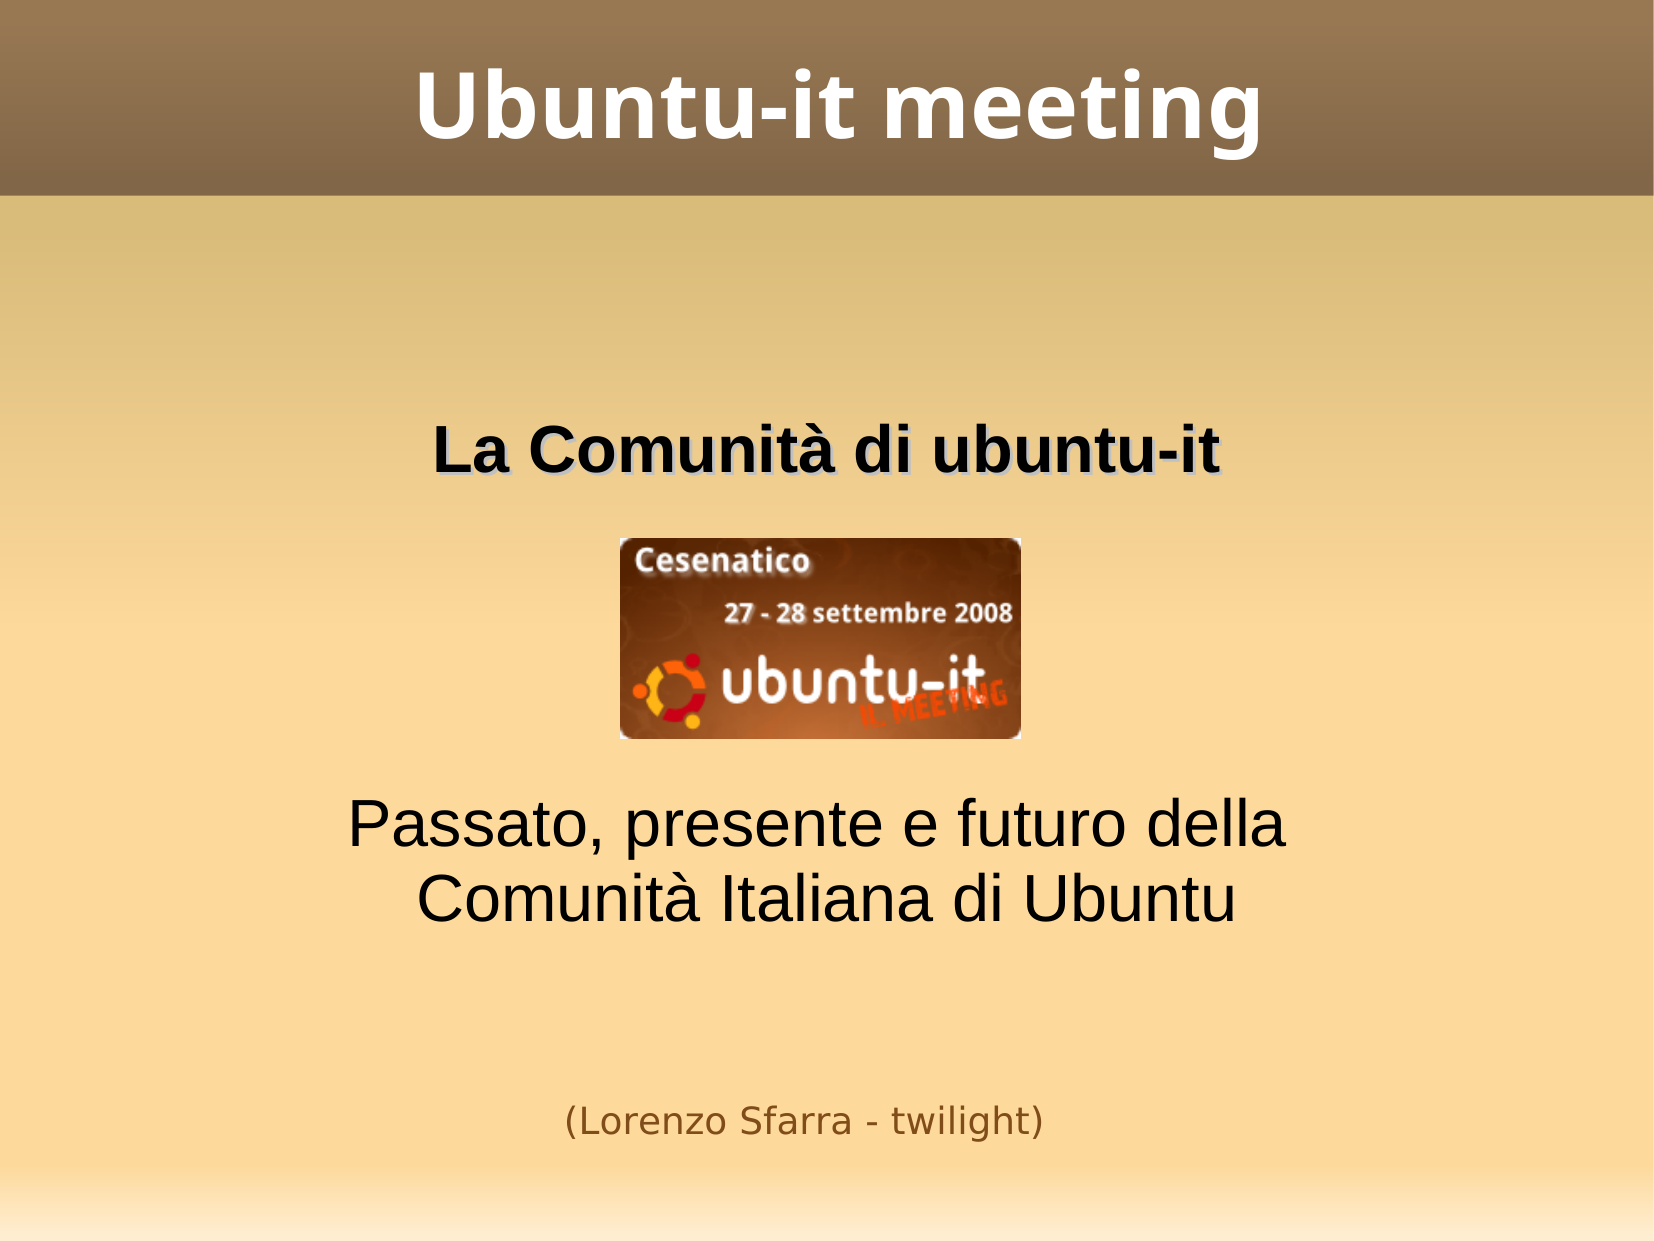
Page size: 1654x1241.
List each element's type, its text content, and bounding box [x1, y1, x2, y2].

subtitle La Comunità di ubuntu-it Passato, presente e futuro della Comunità Italiana di Ubuntu [82, 290, 1571, 1109]
picture [0, 0, 1654, 1241]
title Ubuntu-it meeting [76, 0, 1565, 208]
text_box (Lorenzo Sfarra - twilight) [549, 1092, 1061, 1151]
